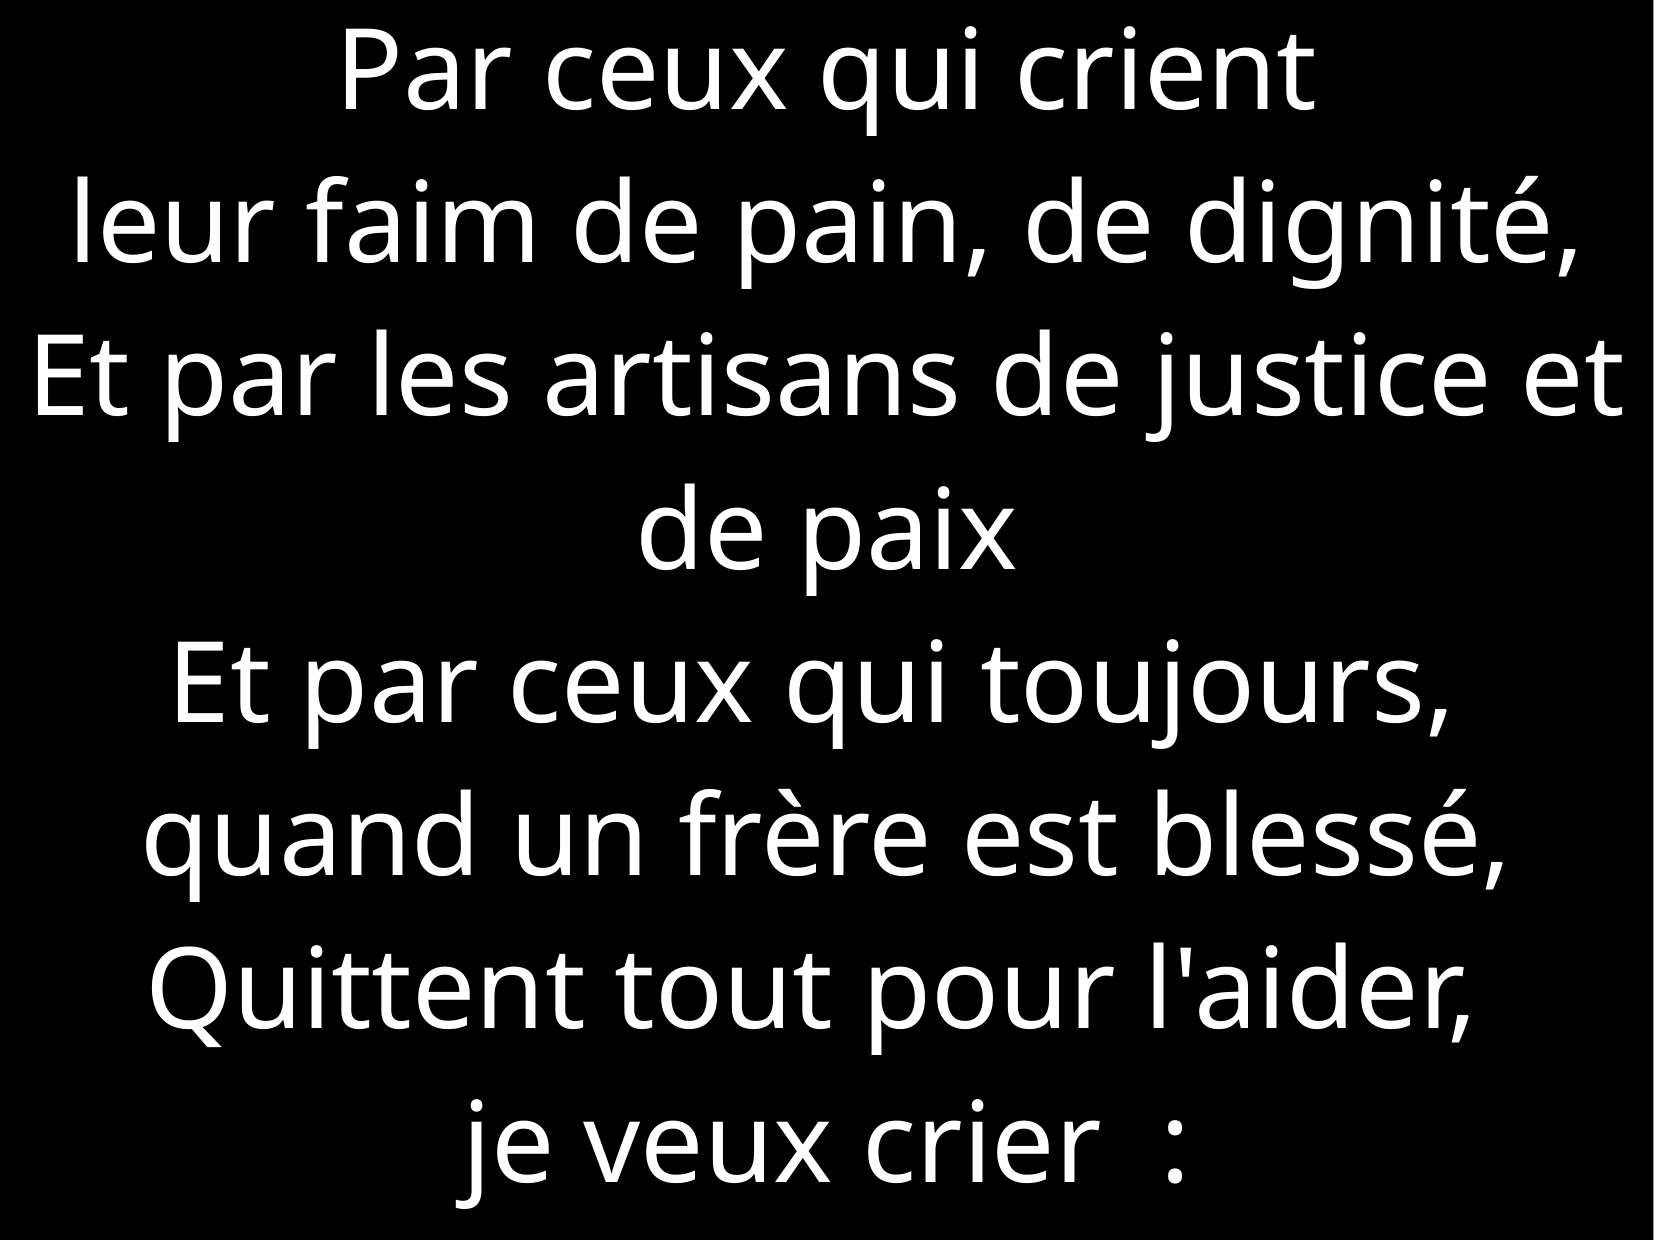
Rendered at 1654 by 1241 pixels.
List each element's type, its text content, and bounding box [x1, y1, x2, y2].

subtitle Par ceux qui crient leur faim de pain, de dignité, Et par les artisans de justice et de paix Et par ceux qui toujours, quand un frère est blessé, Quittent tout pour l'aider, je veux crier : [11, 0, 1642, 1241]
